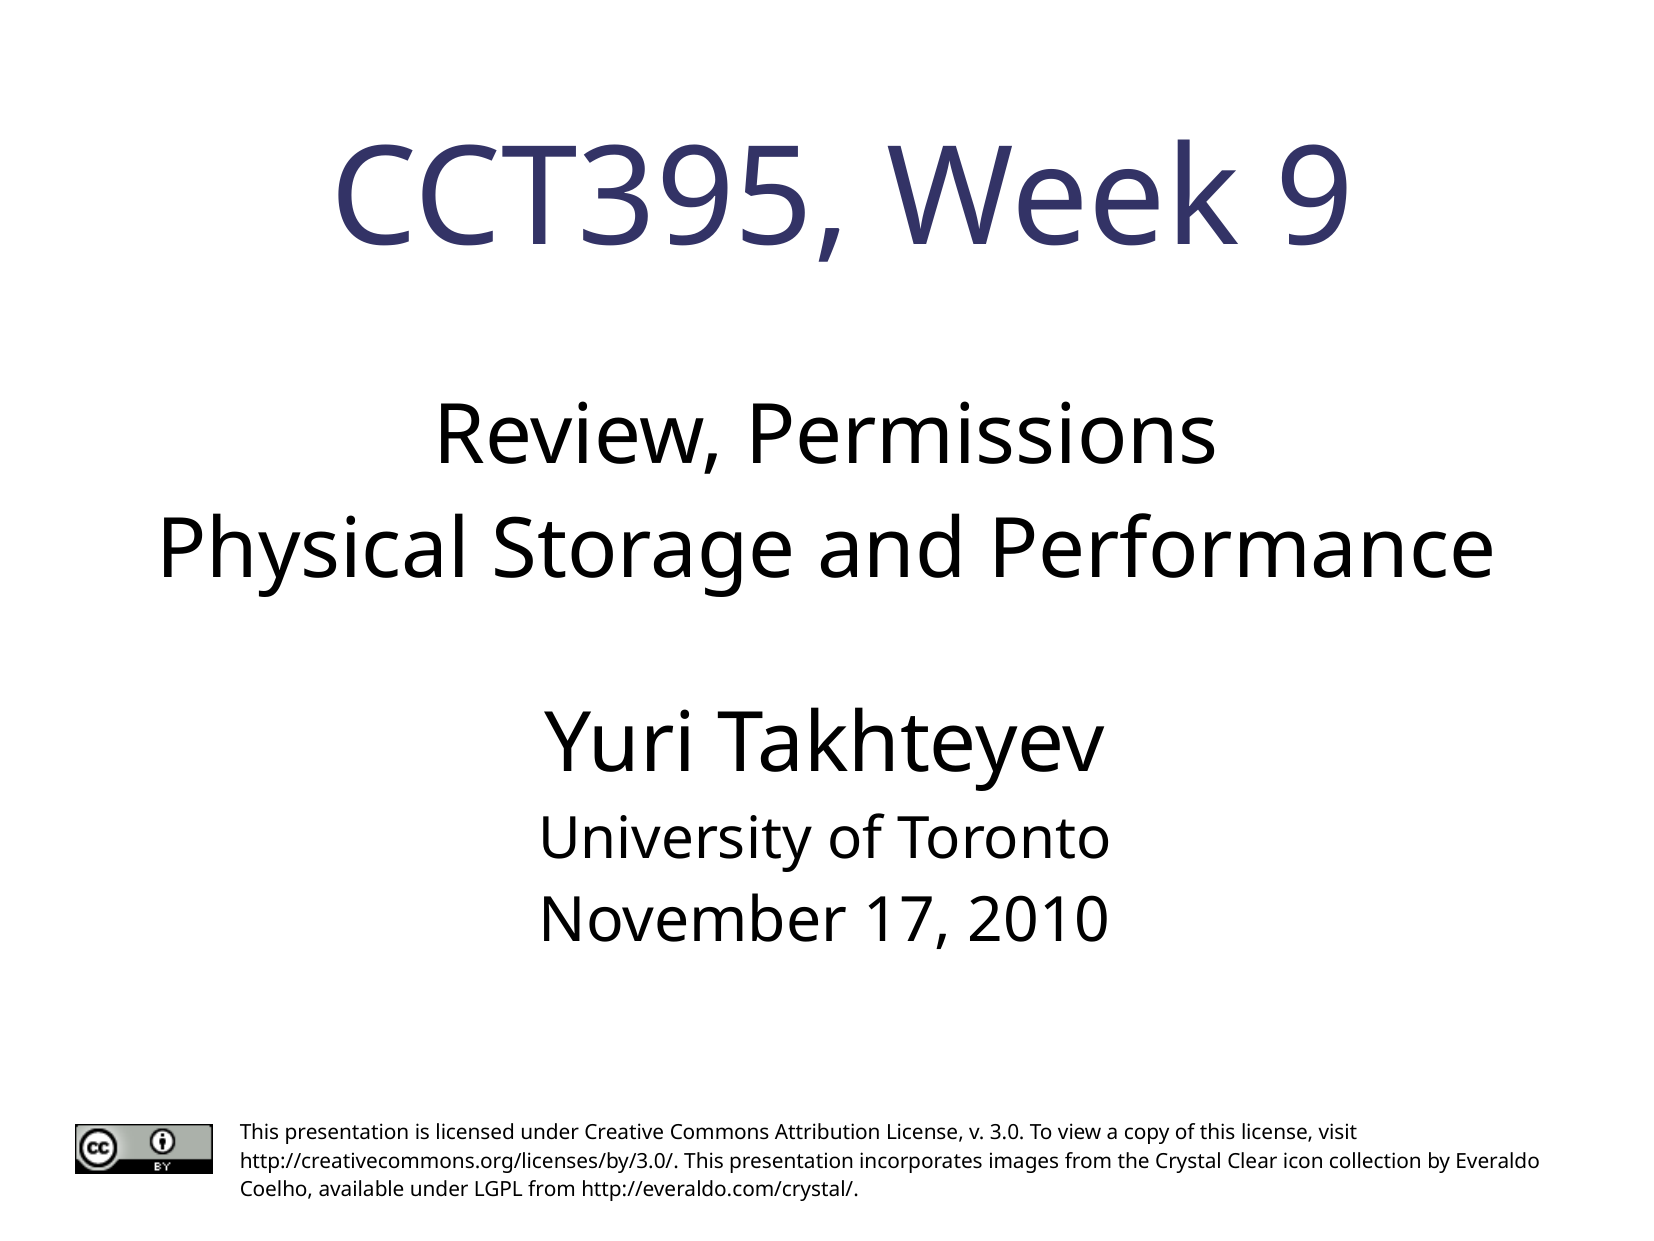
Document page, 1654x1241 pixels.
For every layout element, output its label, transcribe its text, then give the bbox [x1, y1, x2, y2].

title CCT395, Week 9 [34, 107, 1651, 275]
text_box This presentation is licensed under Creative Commons Attribution License, v. 3.0. To view a copy of this license, visit http://creativecommons.org/licenses/by/3.0/. This presentation incorporates images from the Crystal Clear icon collection by Everaldo Coelho, available under LGPL from http://everaldo.com/crystal/. [225, 1110, 1576, 1201]
text_box Yuri Takhteyev University of Toronto November 17, 2010 [150, 675, 1501, 938]
picture [75, 1124, 213, 1174]
subtitle Review, Permissions Physical Storage and Performance [82, 375, 1571, 578]
